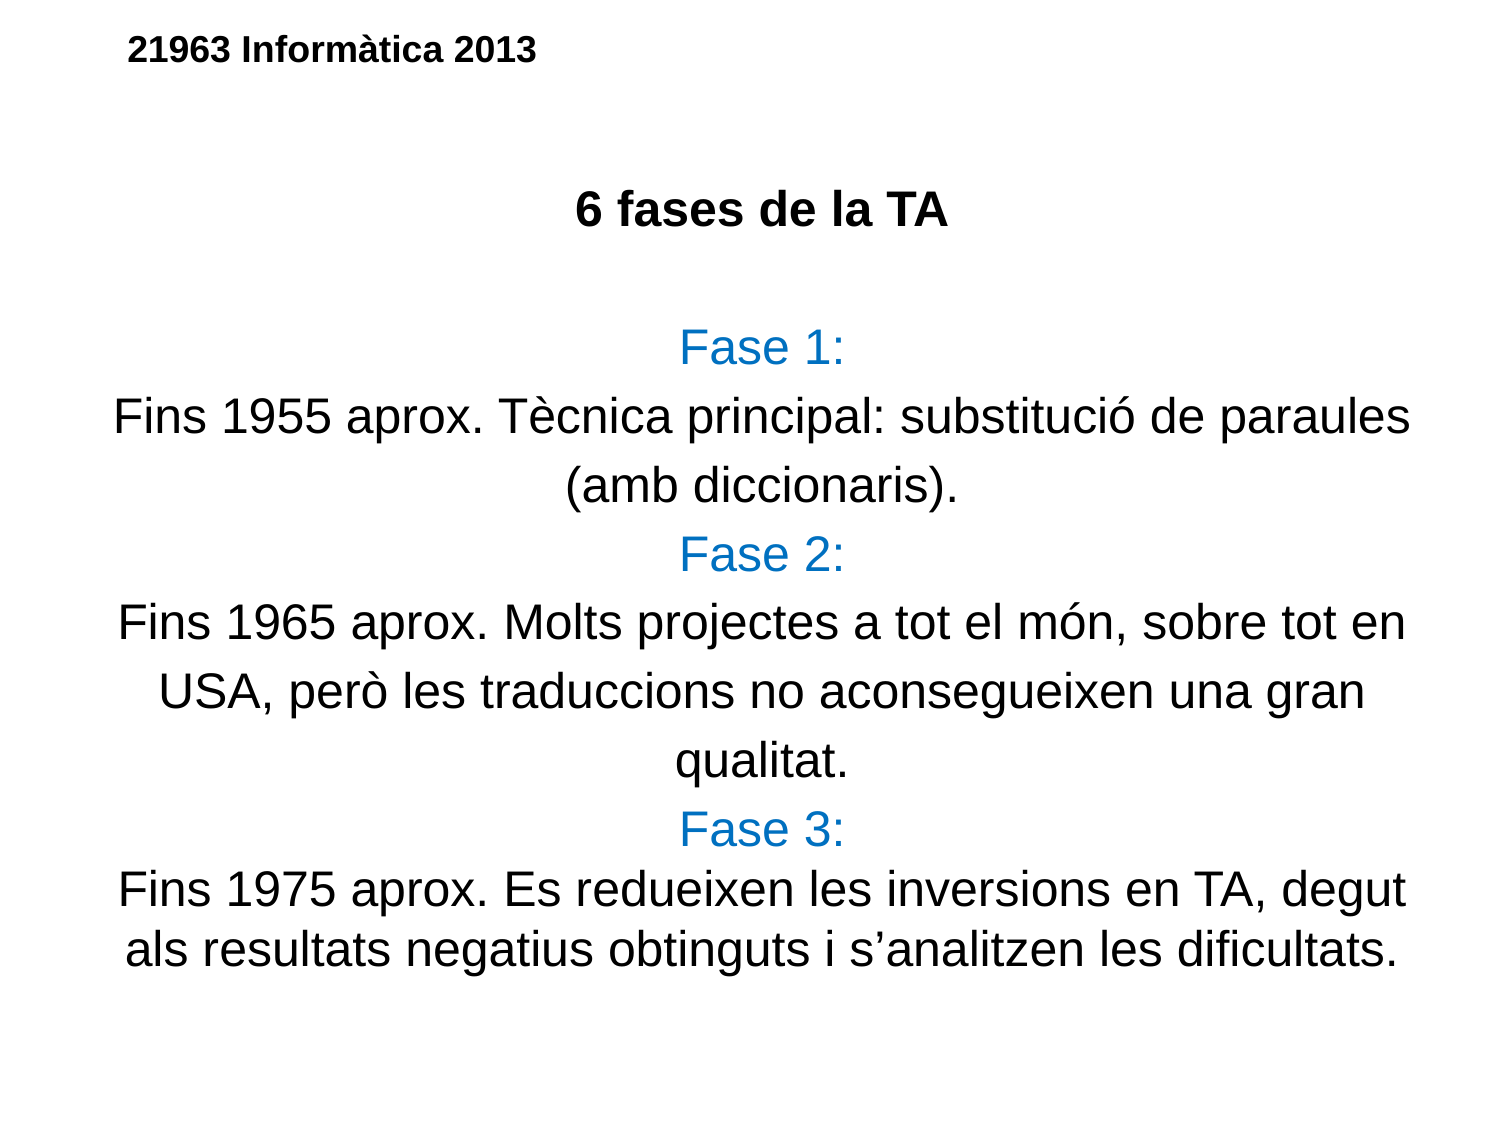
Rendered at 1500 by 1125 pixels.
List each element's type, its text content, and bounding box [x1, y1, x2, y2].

text_box 6 fases de la TA Fase 1: Fins 1955 aprox. Tècnica principal: substitució de paraules (amb diccionaris). Fase 2: Fins 1965 aprox. Molts projectes a tot el món, sobre tot en USA, però les traduccions no aconsegueixen una gran qualitat. Fase 3: Fins 1975 aprox. Es redueixen les inversions en TA, degut als resultats negatius obtinguts i s’analitzen les dificultats. [69, 152, 1456, 1101]
text_box 21963 Informàtica 2013 [112, 20, 1388, 85]
